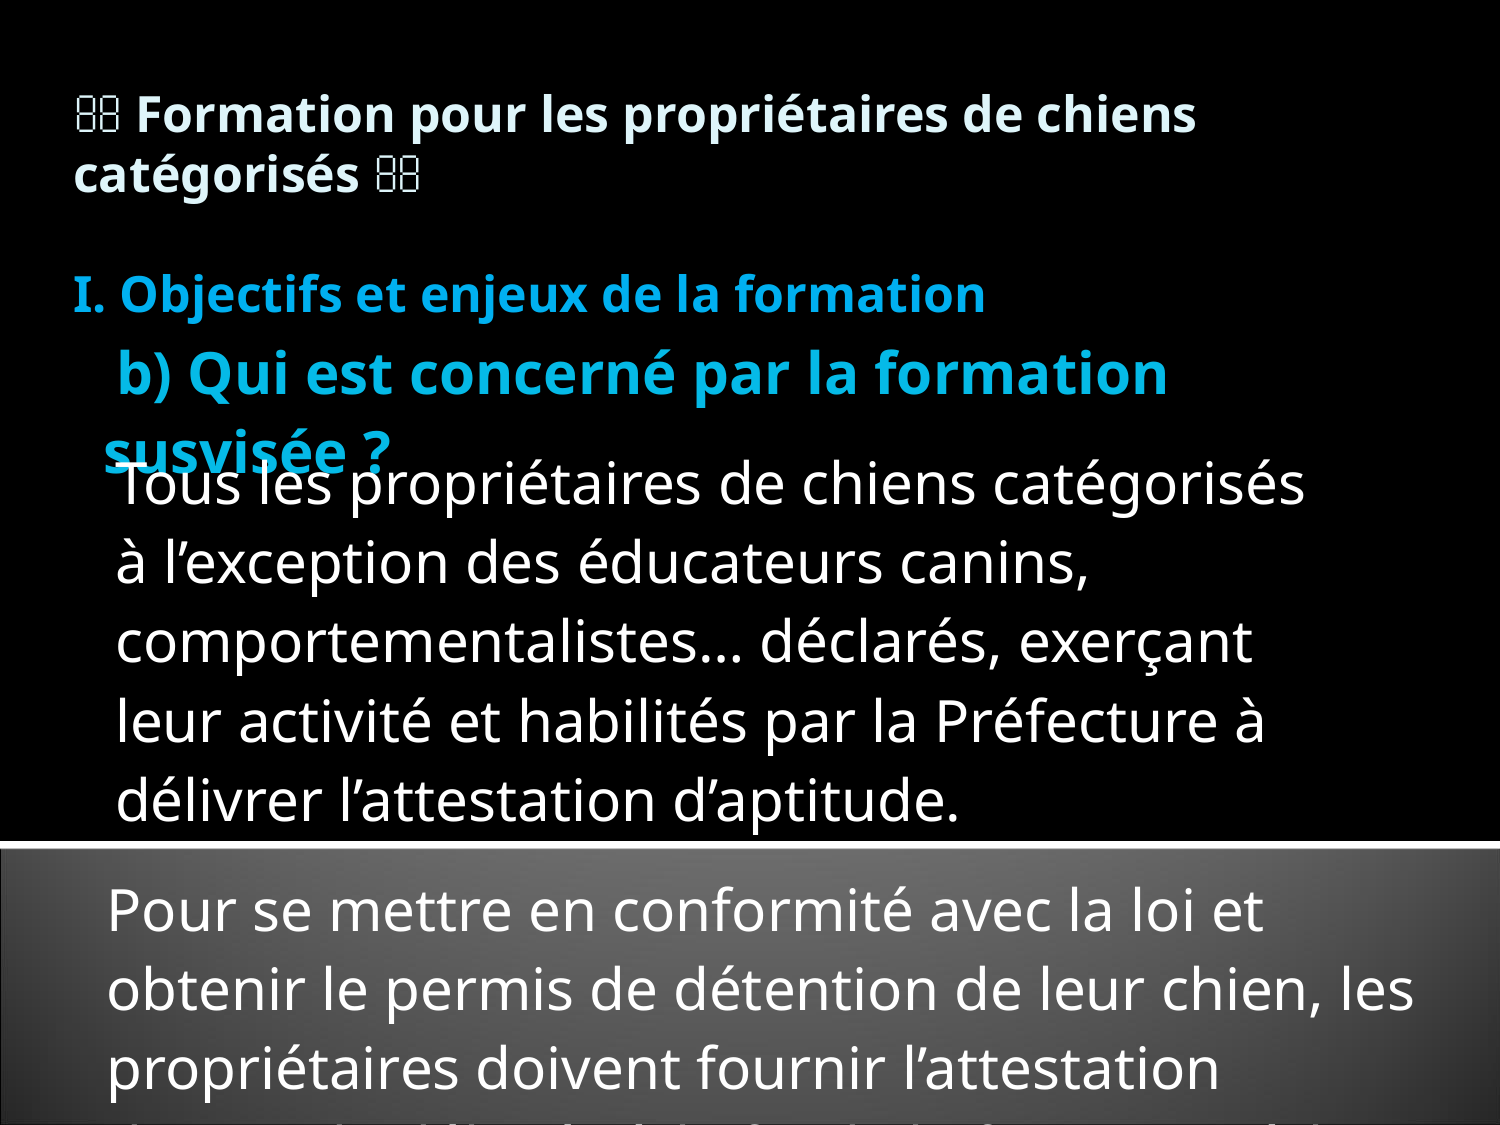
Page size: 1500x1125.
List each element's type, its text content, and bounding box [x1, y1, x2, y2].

text_box Pour se mettre en conformité avec la loi et obtenir le permis de détention de leur chien, les propriétaires doivent fournir l’attestation d’aptitude délivrée à la fin de la formation à leur mairie. [85, 861, 1445, 1123]
text_box b) Qui est concerné par la formation susvisée ? [88, 324, 1300, 398]
text_box  Formation pour les propriétaires de chiens catégorisés  I. Objectifs et enjeux de la formation [58, 81, 1465, 282]
picture [0, 849, 1500, 1125]
text_box Tous les propriétaires de chiens catégorisés à l’exception des éducateurs canins, comportementalistes… déclarés, exerçant leur activité et habilités par la Préfecture à délivrer l’attestation d’aptitude. [100, 434, 1341, 741]
